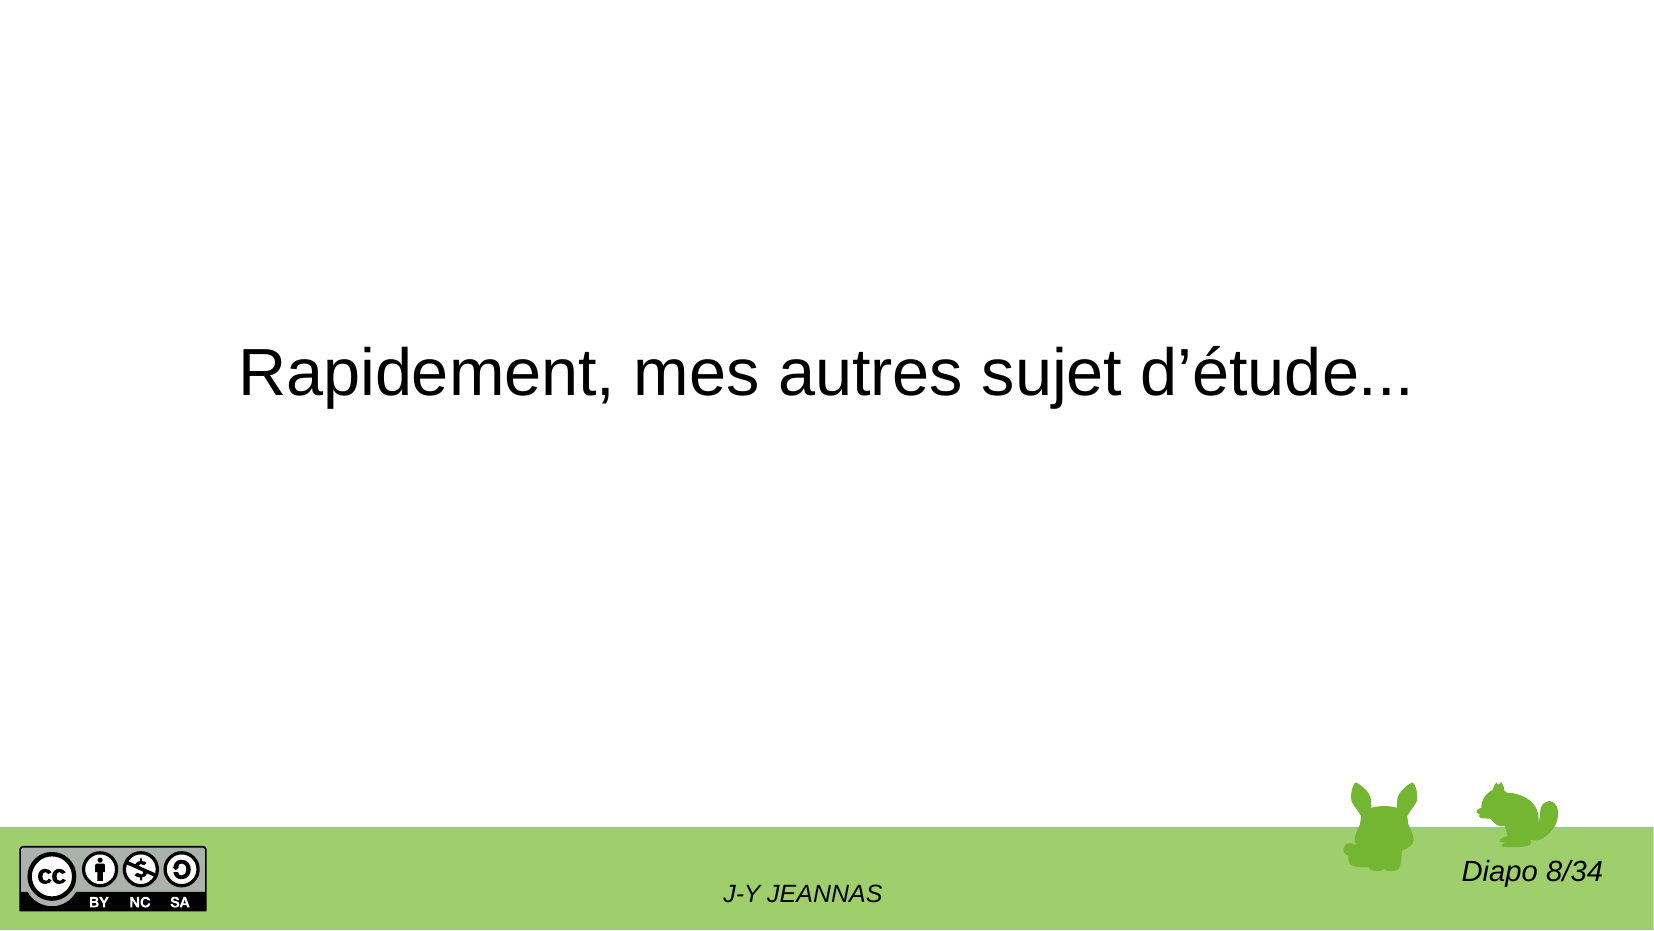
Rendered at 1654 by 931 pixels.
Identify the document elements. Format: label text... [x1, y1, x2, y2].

subtitle Rapidement, mes autres sujet d’étude... [88, 29, 1565, 715]
